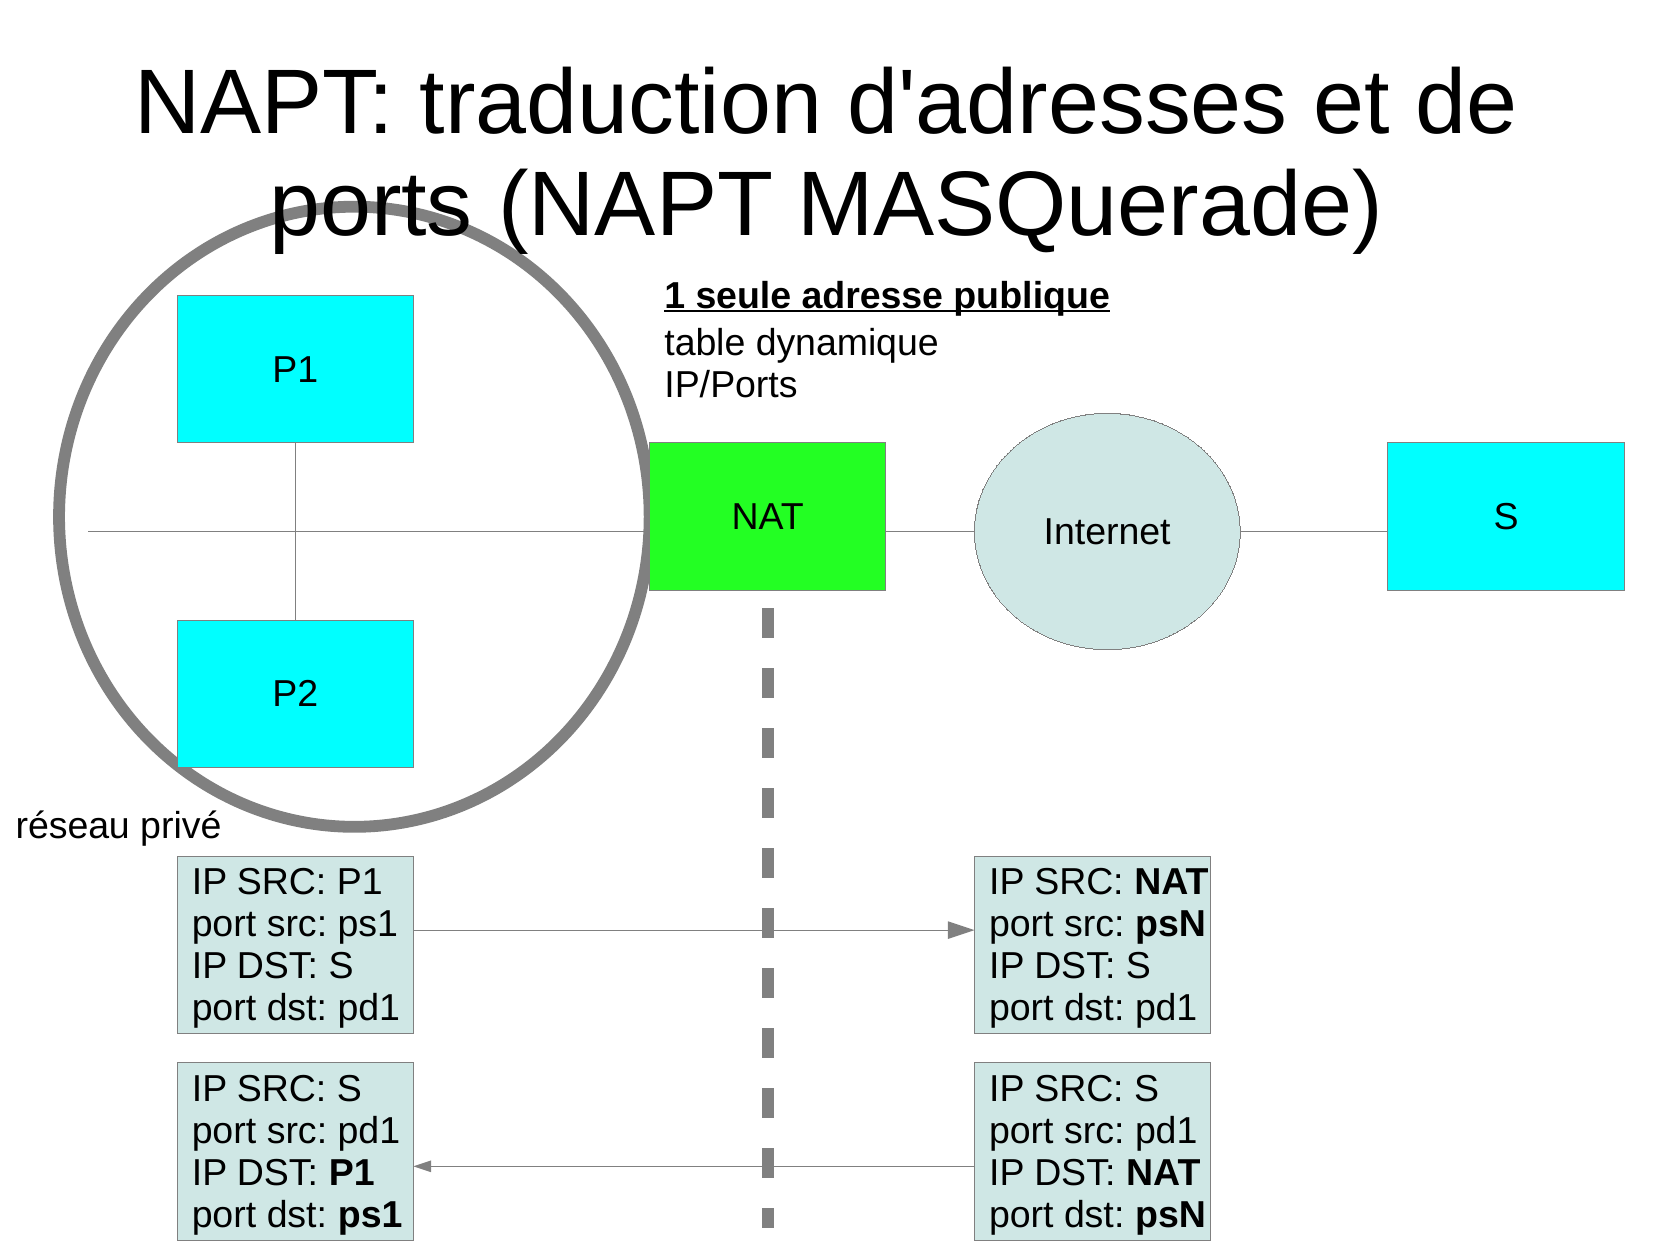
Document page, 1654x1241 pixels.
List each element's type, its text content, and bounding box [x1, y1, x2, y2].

text_box P1 [177, 295, 414, 443]
text_box IP SRC: P1 port src: ps1 IP DST: S port dst: pd1 [177, 856, 414, 1034]
text_box NAT [649, 442, 886, 591]
text_box 1 seule adresse publique [649, 266, 1300, 324]
text_box table dynamique IP/Ports [649, 324, 1004, 414]
text_box P2 [177, 620, 414, 768]
text_box Internet [974, 413, 1241, 650]
text_box IP SRC: S port src: pd1 IP DST: P1 port dst: ps1 [177, 1062, 414, 1241]
text_box S [1387, 442, 1625, 591]
text_box IP SRC: NAT port src: psN IP DST: S port dst: pd1 [974, 856, 1211, 1034]
text_box IP SRC: S port src: pd1 IP DST: NAT port dst: psN [974, 1062, 1211, 1241]
text_box réseau privé [0, 797, 237, 855]
title NAPT: traduction d'adresses et de ports (NAPT MASQuerade) [82, 49, 1571, 257]
